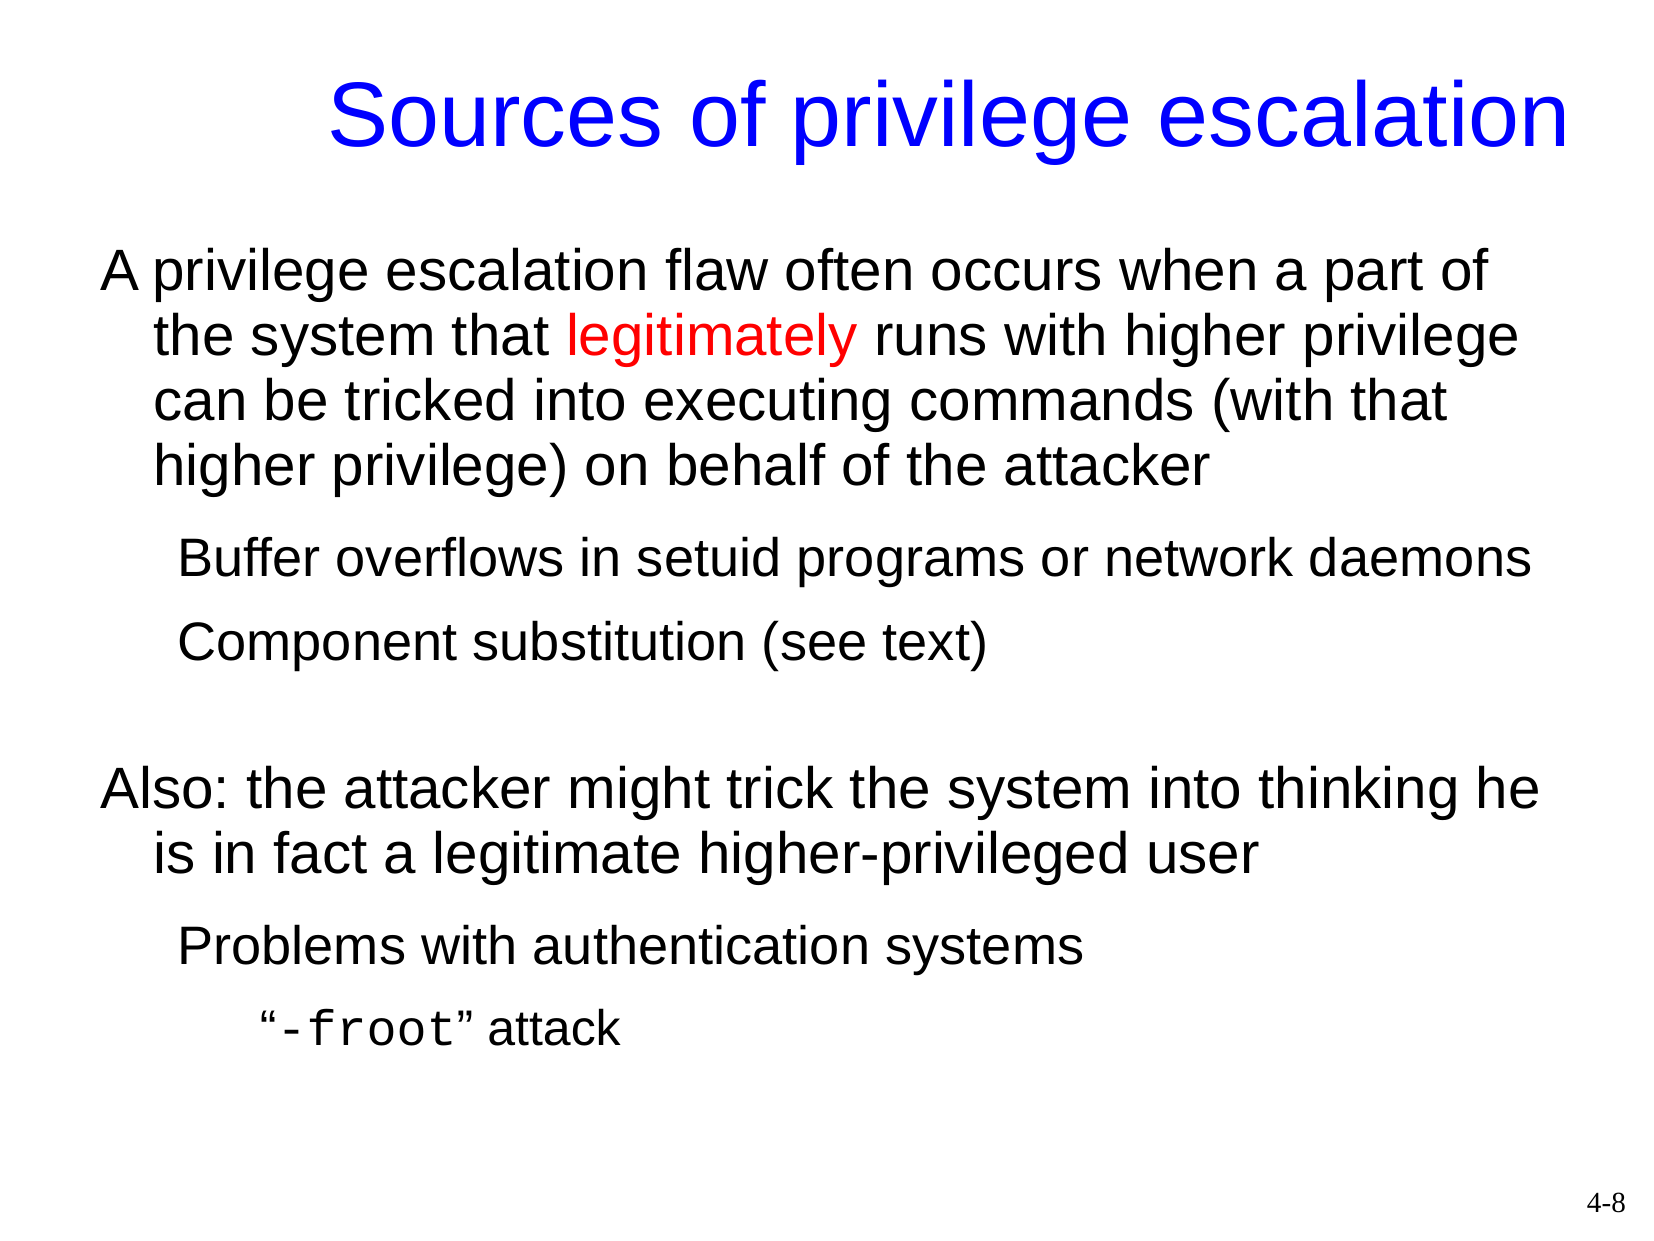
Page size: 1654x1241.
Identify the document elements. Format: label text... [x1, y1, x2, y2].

list A privilege escalation flaw often occurs when a part of the system that legitimately runs with higher privilege can be tricked into executing commands (with that higher privilege) on behalf of the attacker Buffer overflows in setuid programs or network daemons Component substitution (see text) Also: the attacker might trick the system into thinking he is in fact a legitimate higher-privileged user Problems with authentication systems “-froot” attack [82, 237, 1571, 1156]
title Sources of privilege escalation [84, 18, 1573, 211]
